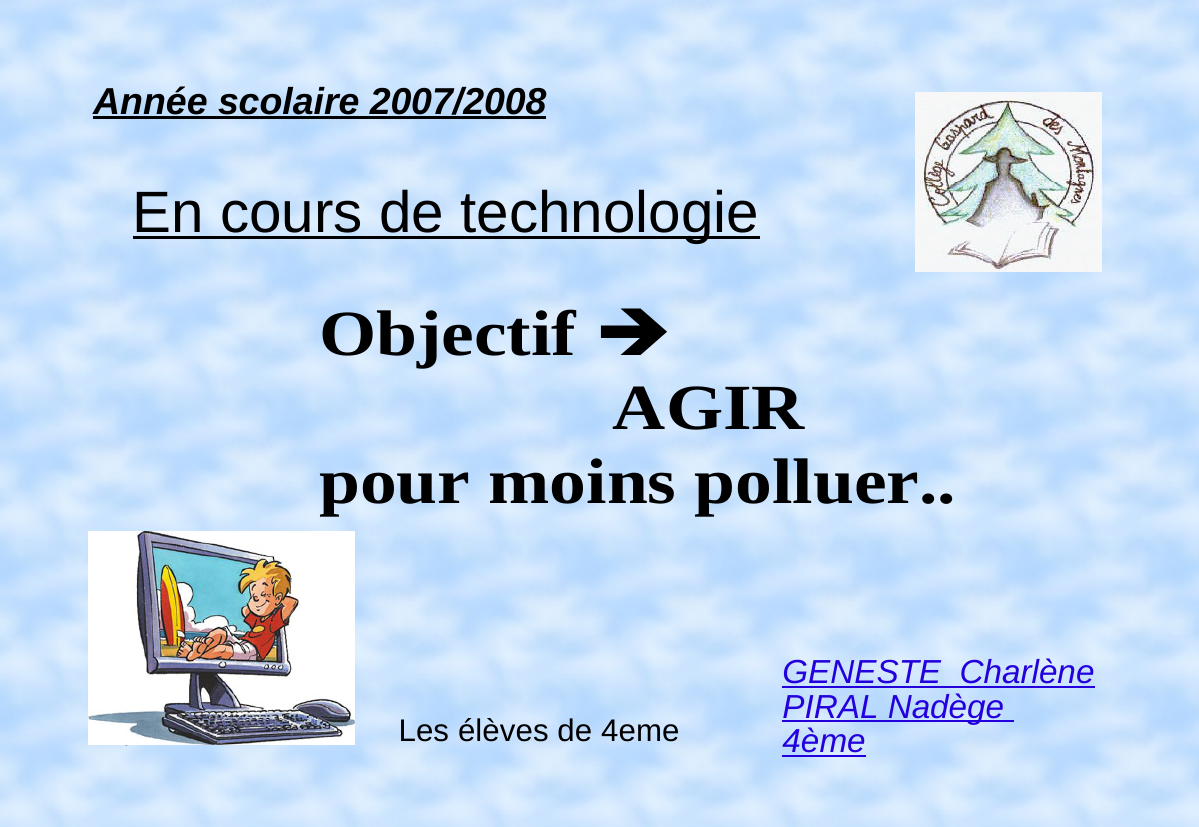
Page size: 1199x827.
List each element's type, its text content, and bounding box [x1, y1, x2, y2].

text_box En cours de technologie [118, 177, 887, 257]
text_box Les élèves de 4eme [383, 708, 709, 759]
picture [0, 0, 1199, 827]
text_box Année scolaire 2007/2008 [78, 75, 581, 134]
chart [318, 295, 972, 585]
text_box Diapo n°2 [78, 716, 383, 756]
text_box GENESTE Charlène PIRAL Nadège 4ème [767, 649, 1121, 739]
